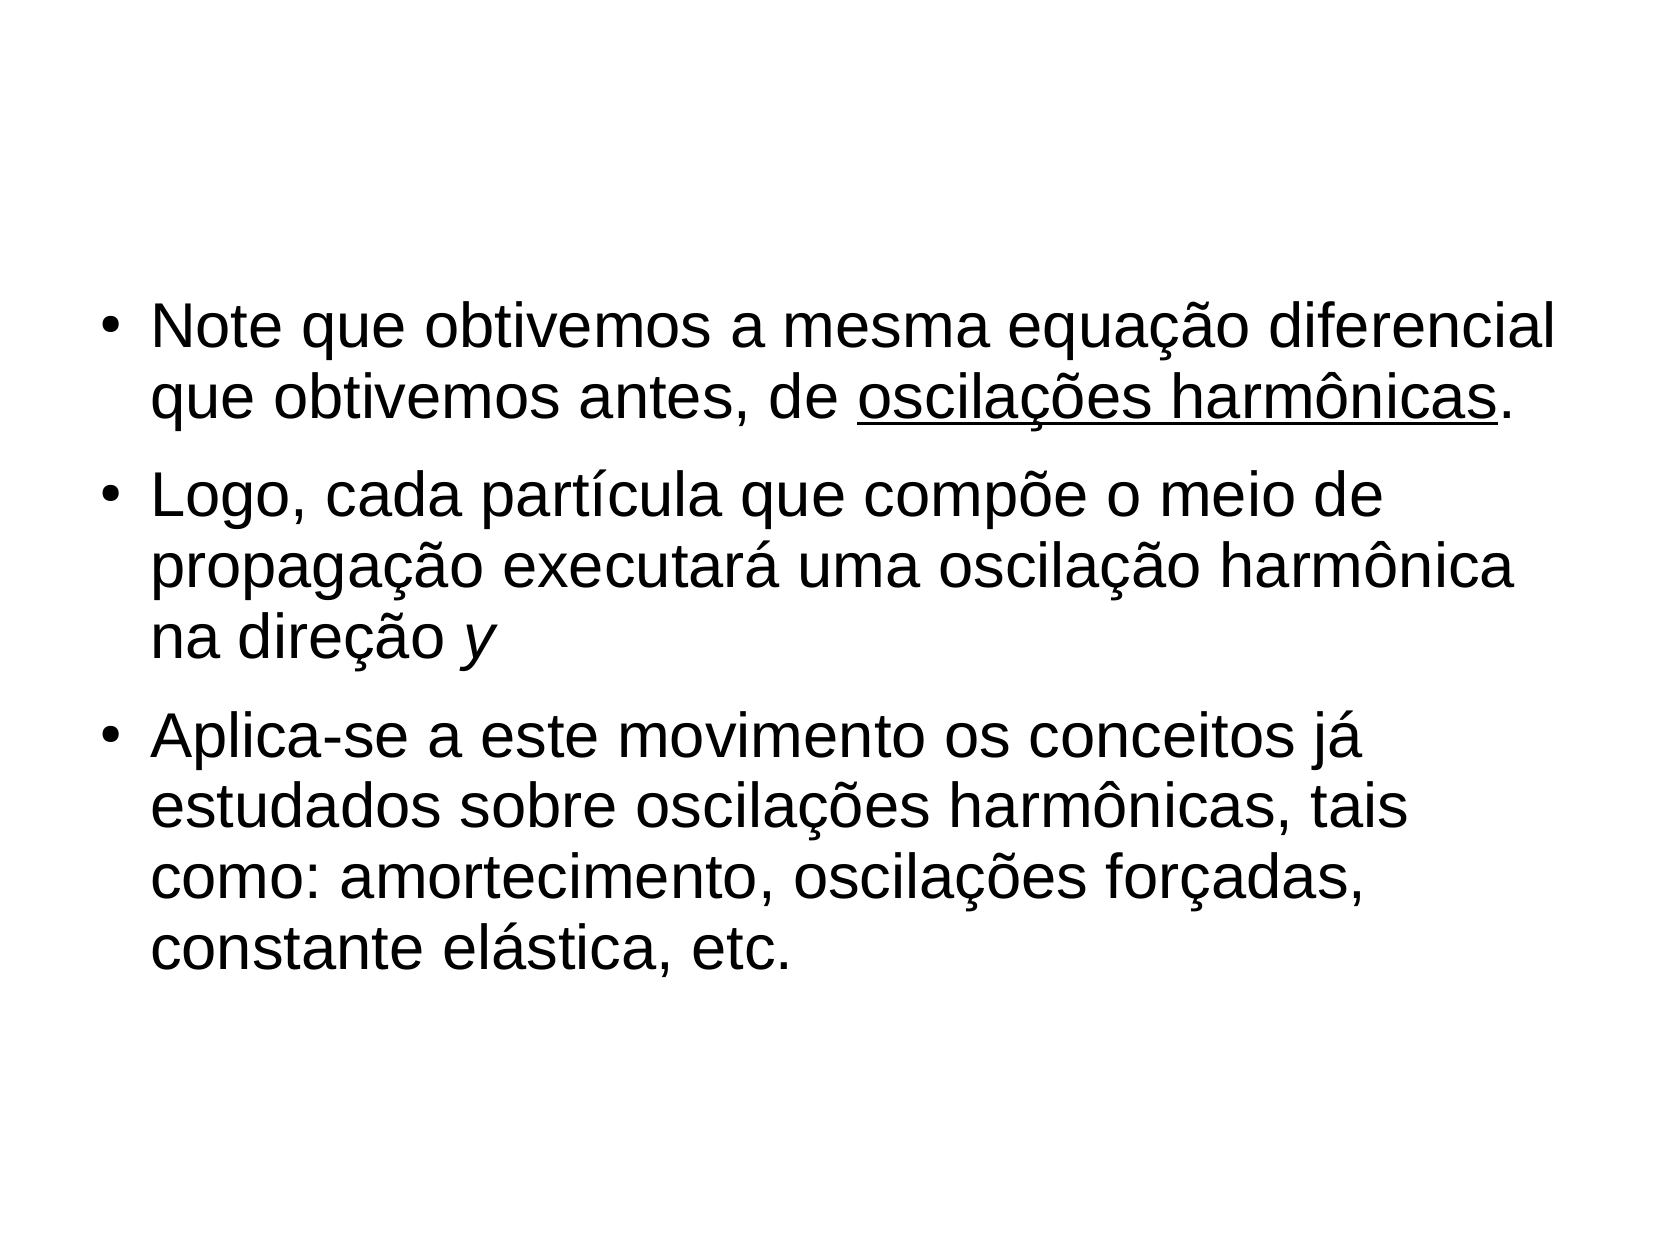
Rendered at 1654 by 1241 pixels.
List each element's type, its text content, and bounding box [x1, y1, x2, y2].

list Note que obtivemos a mesma equação diferencial que obtivemos antes, de oscilações harmônicas. Logo, cada partícula que compõe o meio de propagação executará uma oscilação harmônica na direção y Aplica-se a este movimento os conceitos já estudados sobre oscilações harmônicas, tais como: amortecimento, oscilações forçadas, constante elástica, etc. [82, 290, 1571, 1010]
